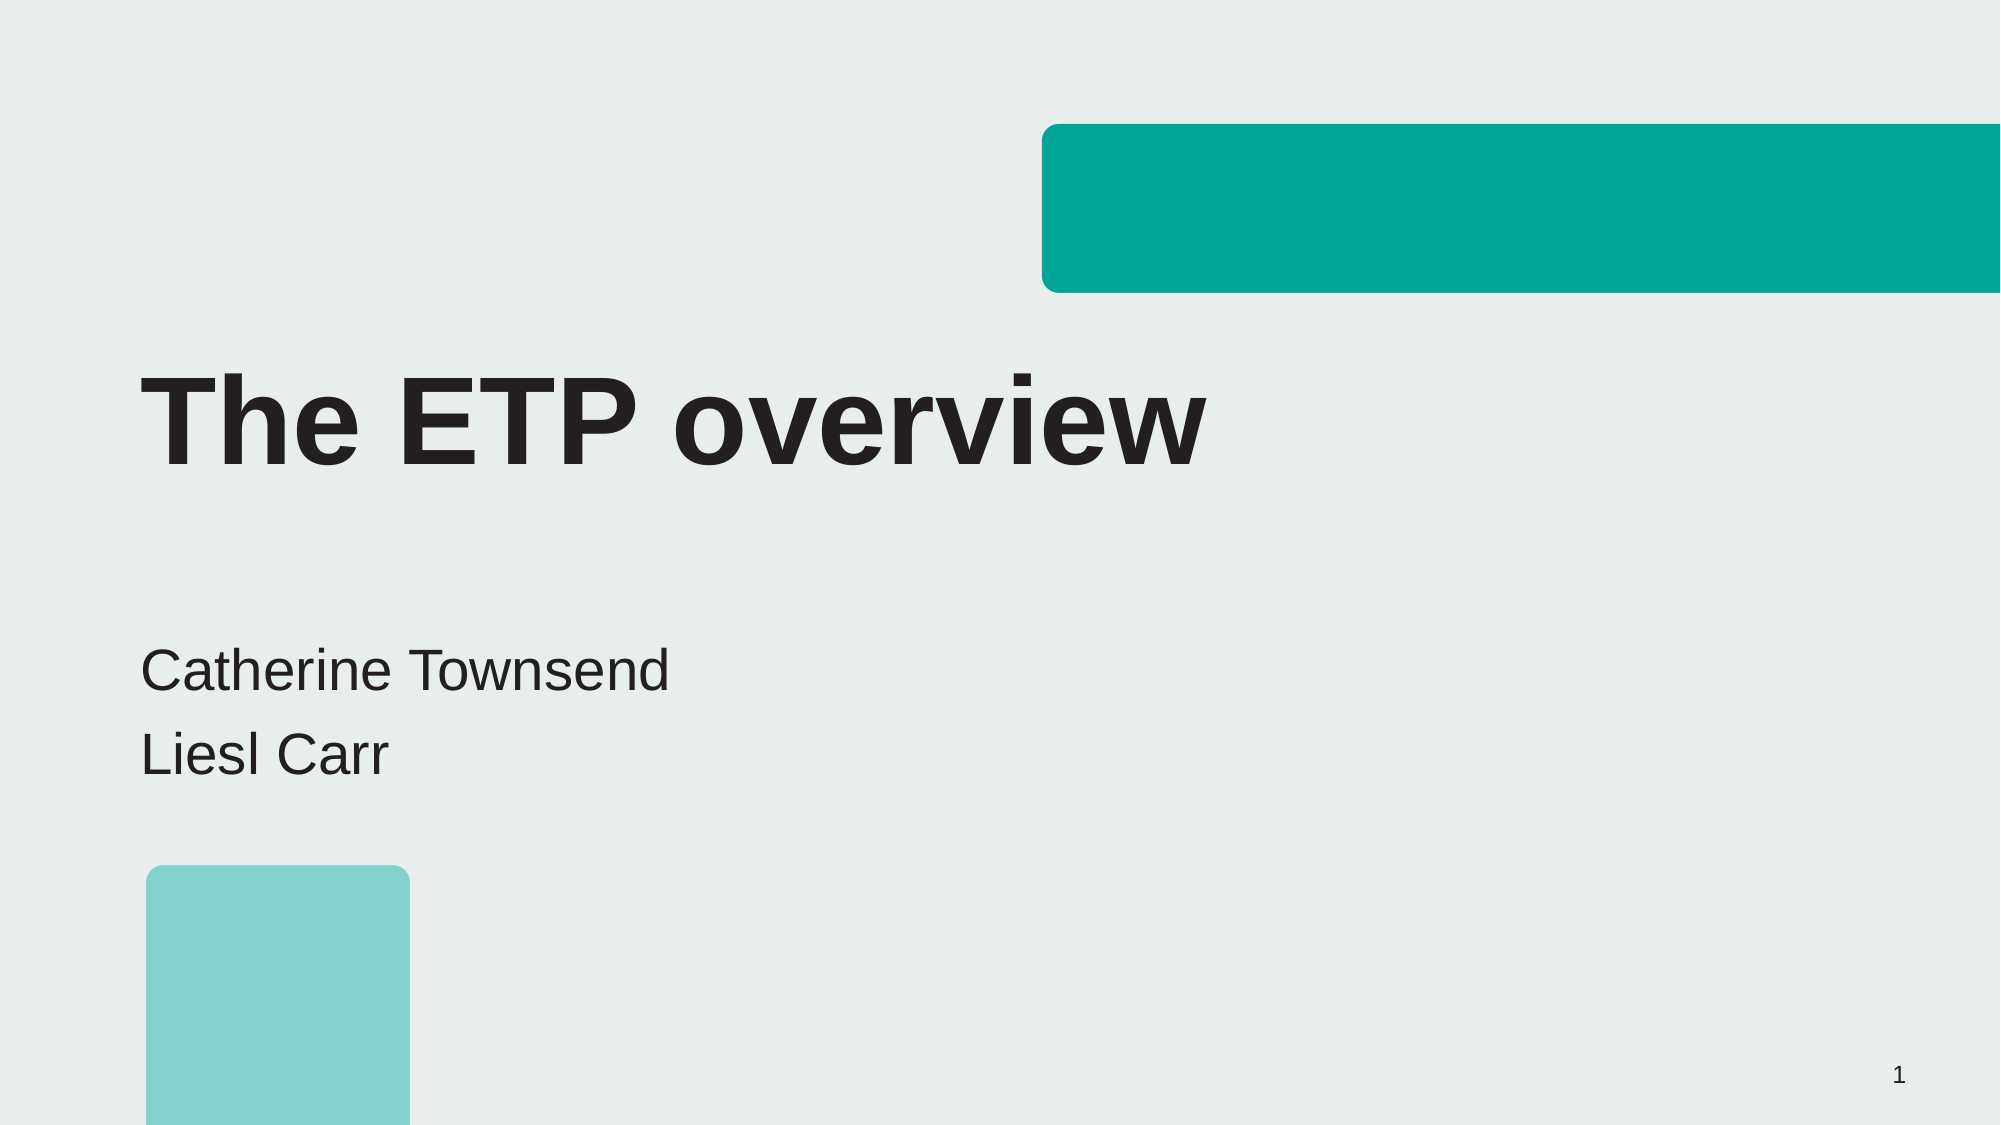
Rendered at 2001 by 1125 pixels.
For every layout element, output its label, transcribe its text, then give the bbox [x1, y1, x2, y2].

list Catherine Townsend Liesl Carr [140, 640, 779, 788]
list The ETP overview [140, 356, 1252, 614]
